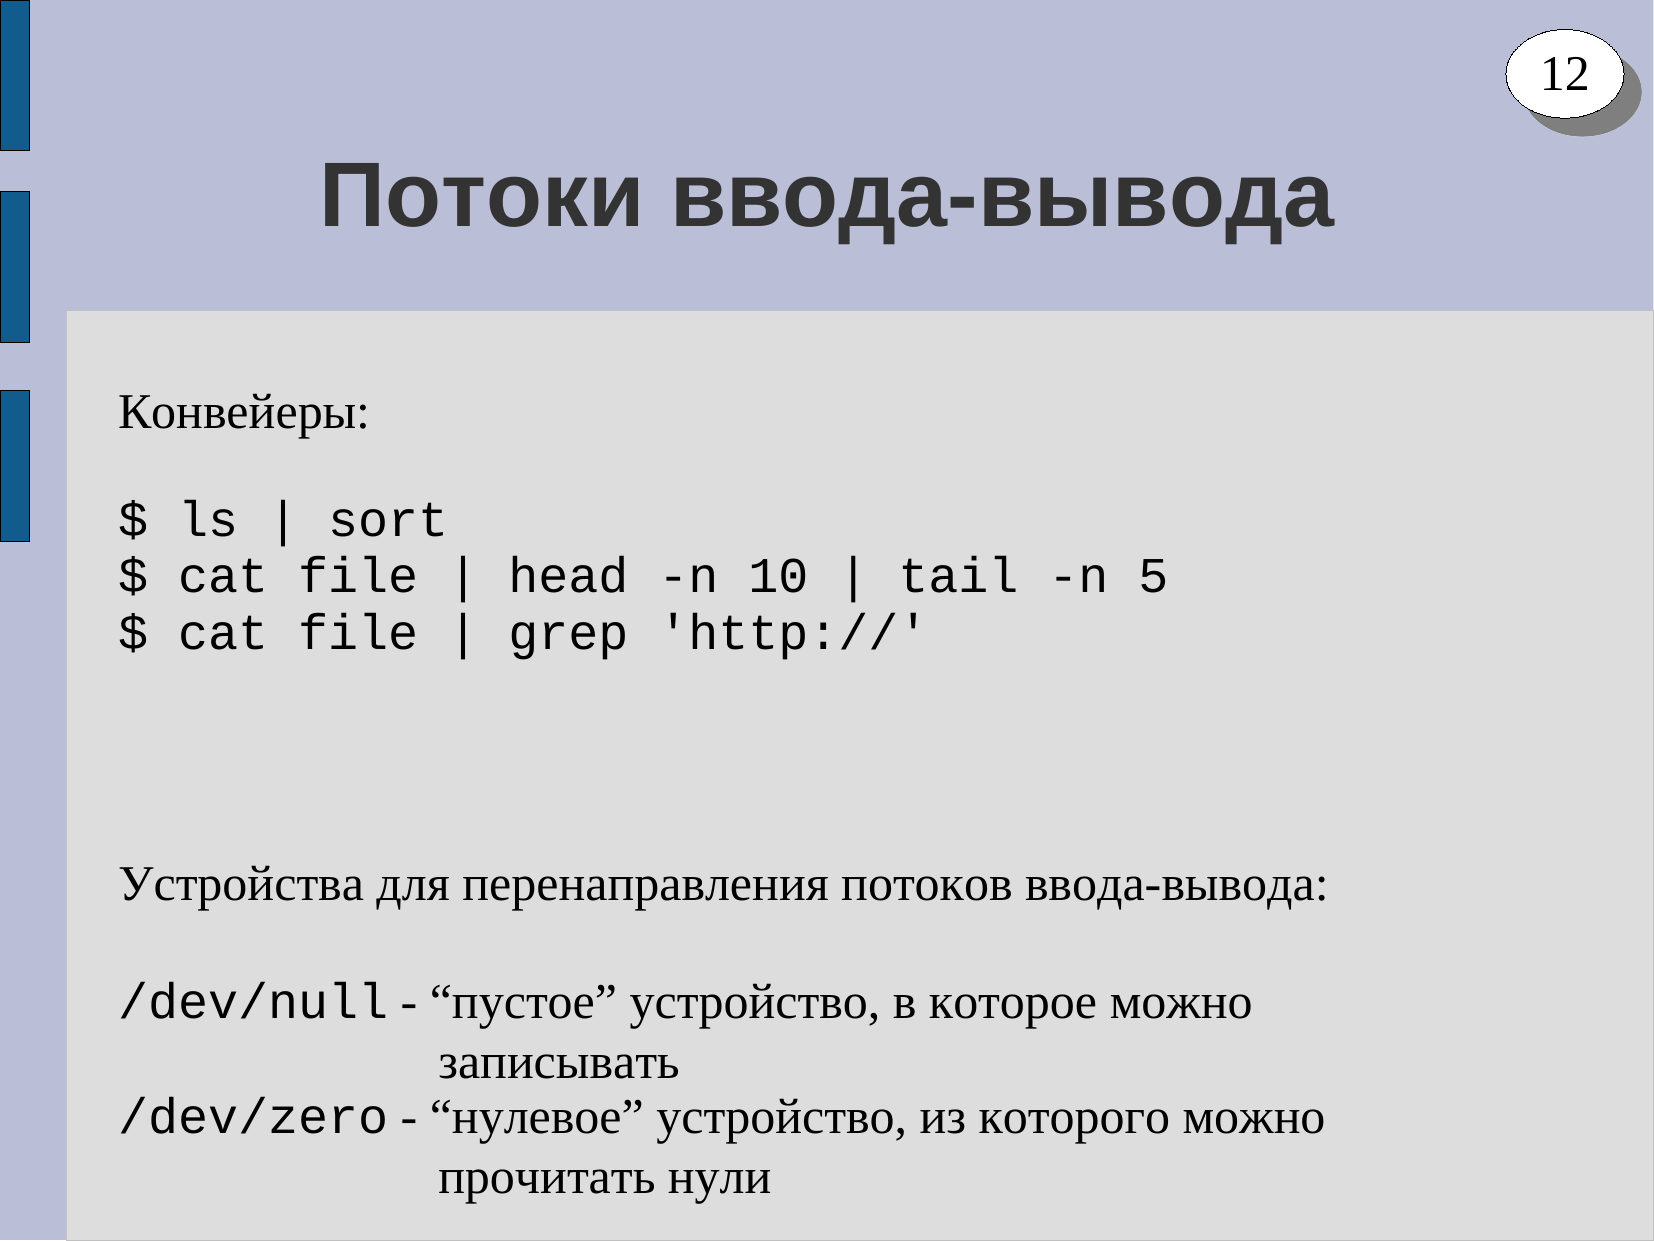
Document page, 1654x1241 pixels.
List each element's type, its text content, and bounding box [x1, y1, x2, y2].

text_box /dev/null - “пустое” устройство, в которое можно записывать /dev/zero - “нулевое” устройство, из которого можно прочитать нули [118, 974, 1326, 1223]
text_box Устройства для перенаправления потоков ввода-вывода: [118, 856, 1330, 912]
title Потоки ввода-вывода [121, 91, 1534, 299]
text_box 12 [1505, 29, 1625, 119]
text_box Конвейеры: $ ls | sort $ cat file | head -n 10 | tail -n 5 $ cat file | grep 'http://' [118, 383, 1169, 678]
